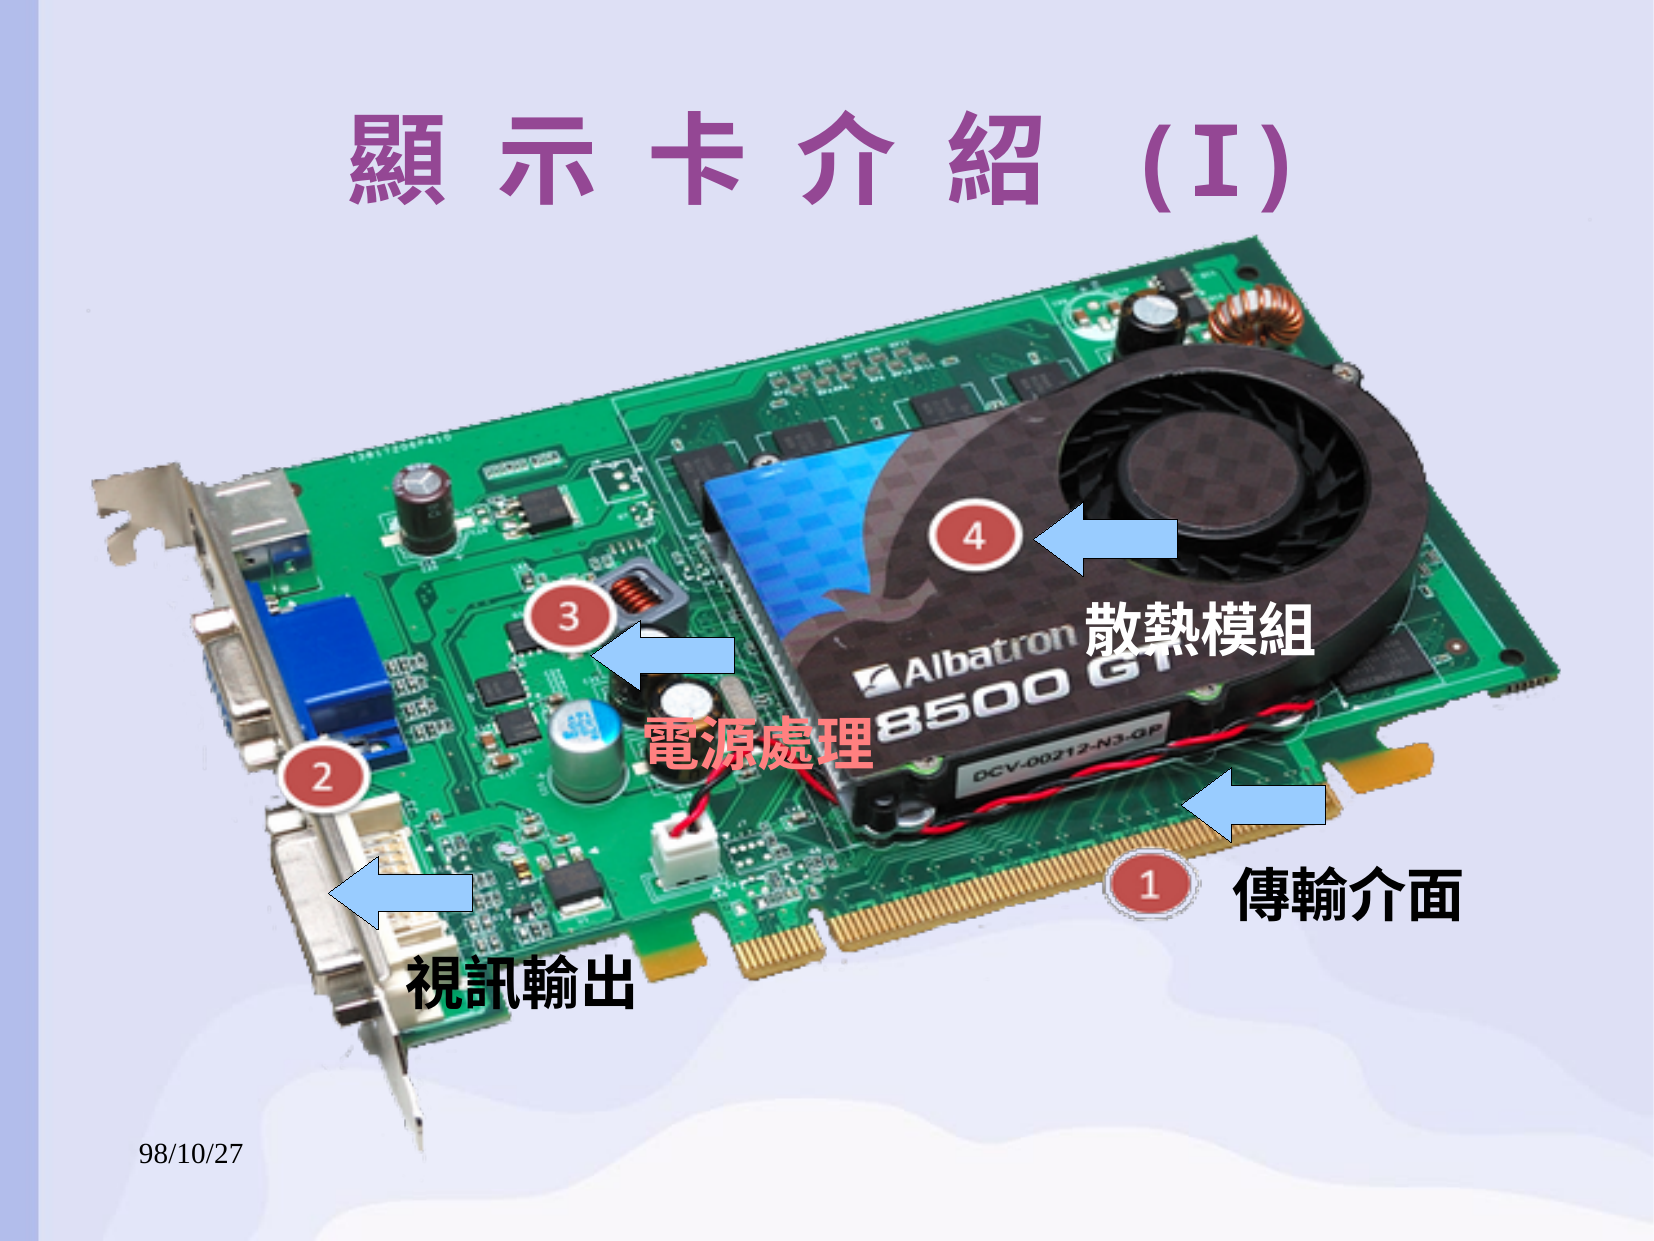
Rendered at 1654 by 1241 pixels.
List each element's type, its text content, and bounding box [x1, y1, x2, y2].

text_box 傳輸介面 [1217, 842, 1506, 1004]
text_box [590, 620, 735, 690]
title 顯 示 卡 介 紹 (I) [82, 49, 1571, 188]
text_box 散熱模組 [1069, 576, 1359, 739]
text_box 電源處理 [626, 690, 916, 798]
picture [0, 0, 1654, 1241]
text_box [1181, 767, 1326, 842]
text_box [328, 856, 473, 930]
text_box 視訊輸出 [390, 929, 680, 1123]
text_box [1033, 501, 1178, 576]
